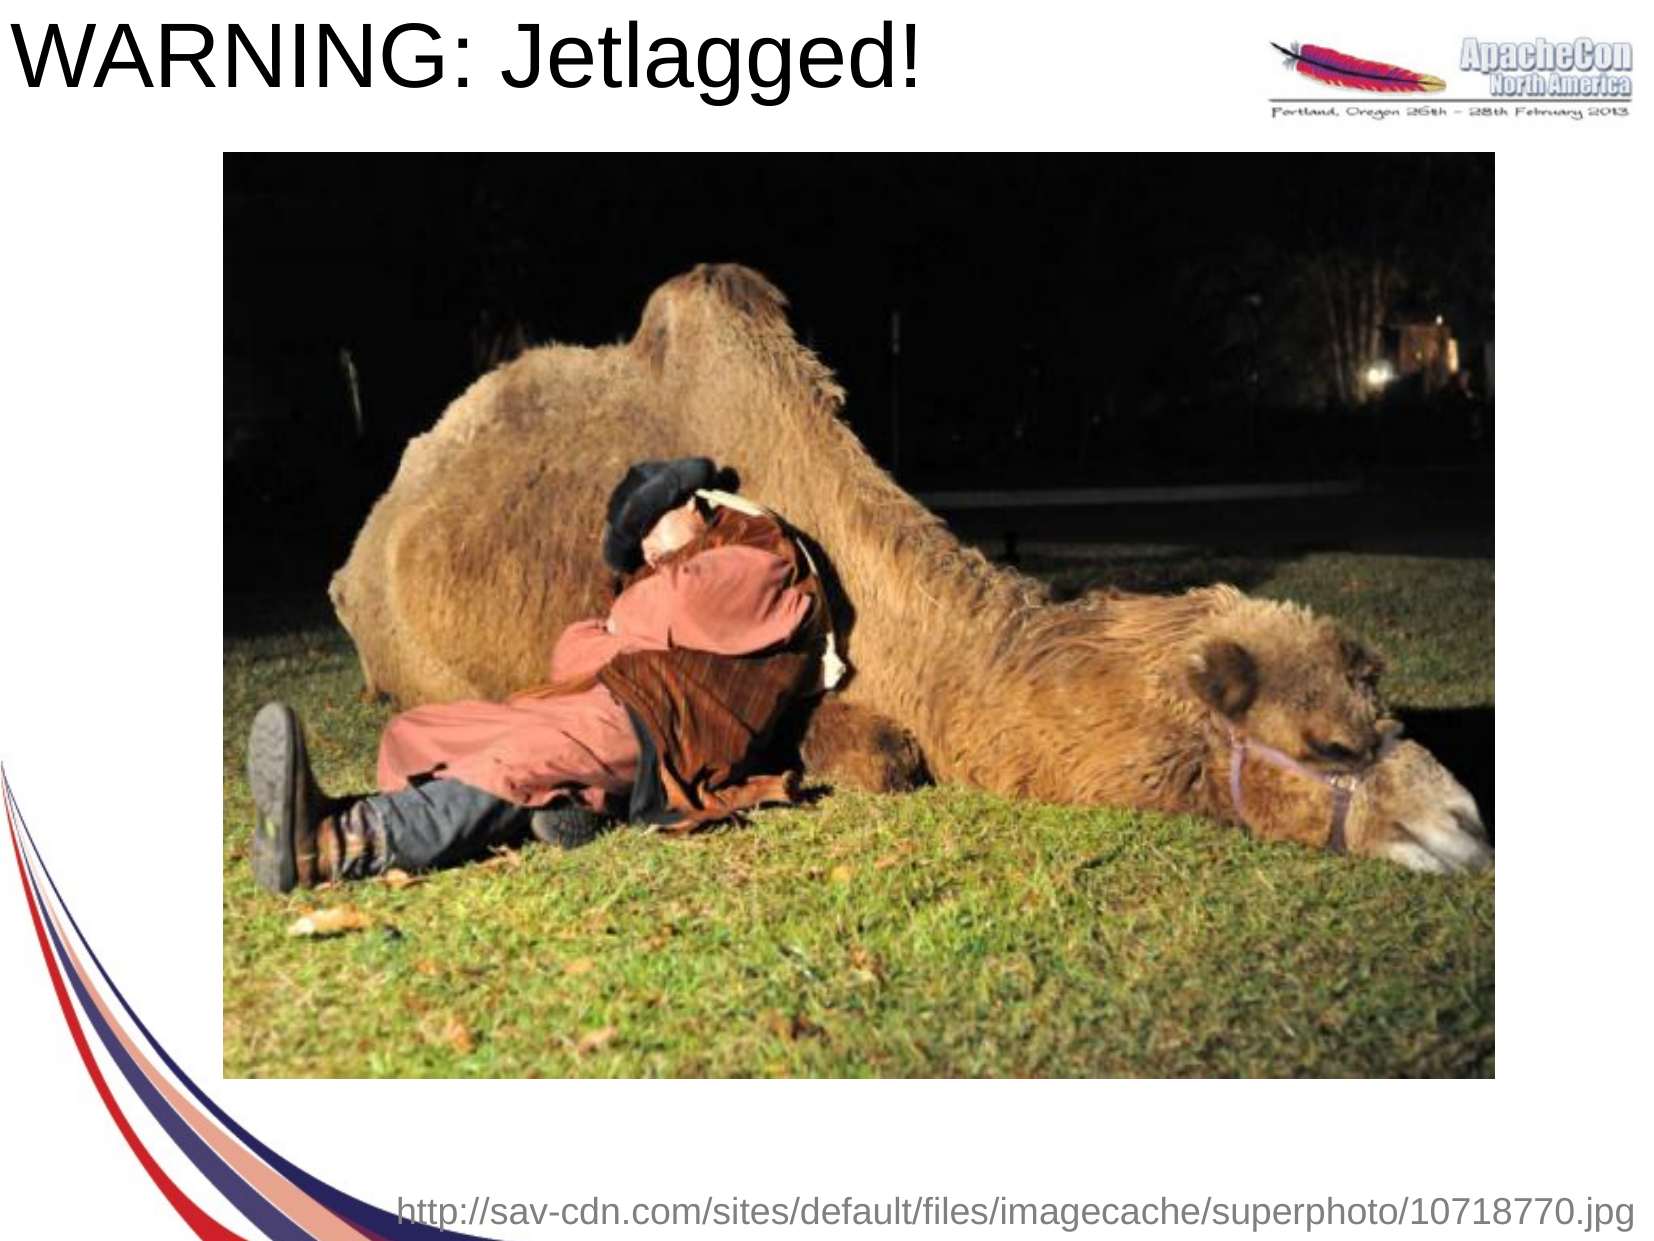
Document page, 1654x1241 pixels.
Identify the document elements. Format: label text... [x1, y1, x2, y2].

text_box http://sav-cdn.com/sites/default/files/imagecache/superphoto/10718770.jpg [381, 1183, 1654, 1241]
title WARNING: Jetlagged! [10, 0, 1369, 113]
picture [0, 0, 1654, 1241]
